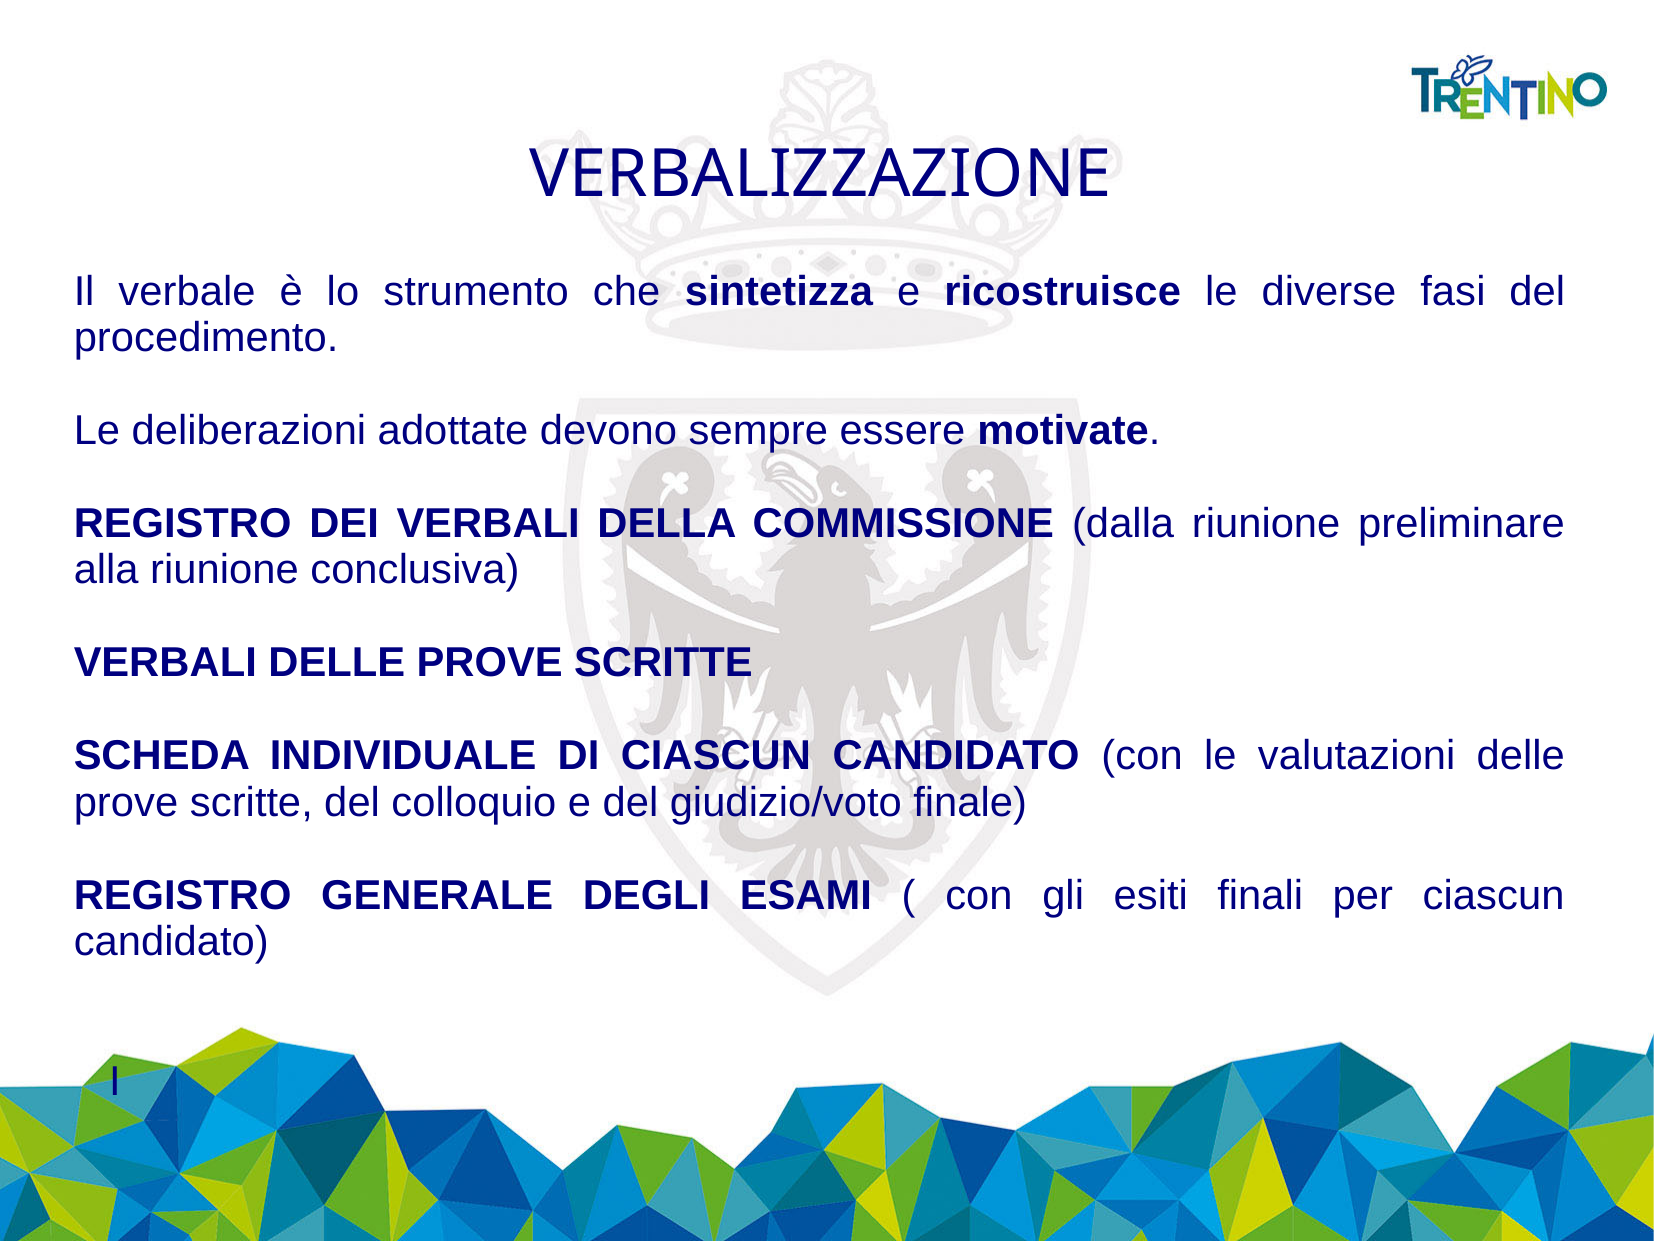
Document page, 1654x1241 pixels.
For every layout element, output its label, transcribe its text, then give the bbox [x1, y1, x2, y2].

text_box Il verbale è lo strumento che sintetizza e ricostruisce le diverse fasi del procedimento. Le deliberazioni adottate devono sempre essere motivate. REGISTRO DEI VERBALI DELLA COMMISSIONE (dalla riunione preliminare alla riunione conclusiva) VERBALI DELLE PROVE SCRITTE SCHEDA INDIVIDUALE DI CIASCUN CANDIDATO (con le valutazioni delle prove scritte, del colloquio e del giudizio/voto finale) REGISTRO GENERALE DEGLI ESAMI ( con gli esiti finali per ciascun candidato) I [59, 259, 1580, 1241]
text_box VERBALIZZAZIONE [47, 118, 1595, 237]
picture [0, 0, 1654, 1241]
